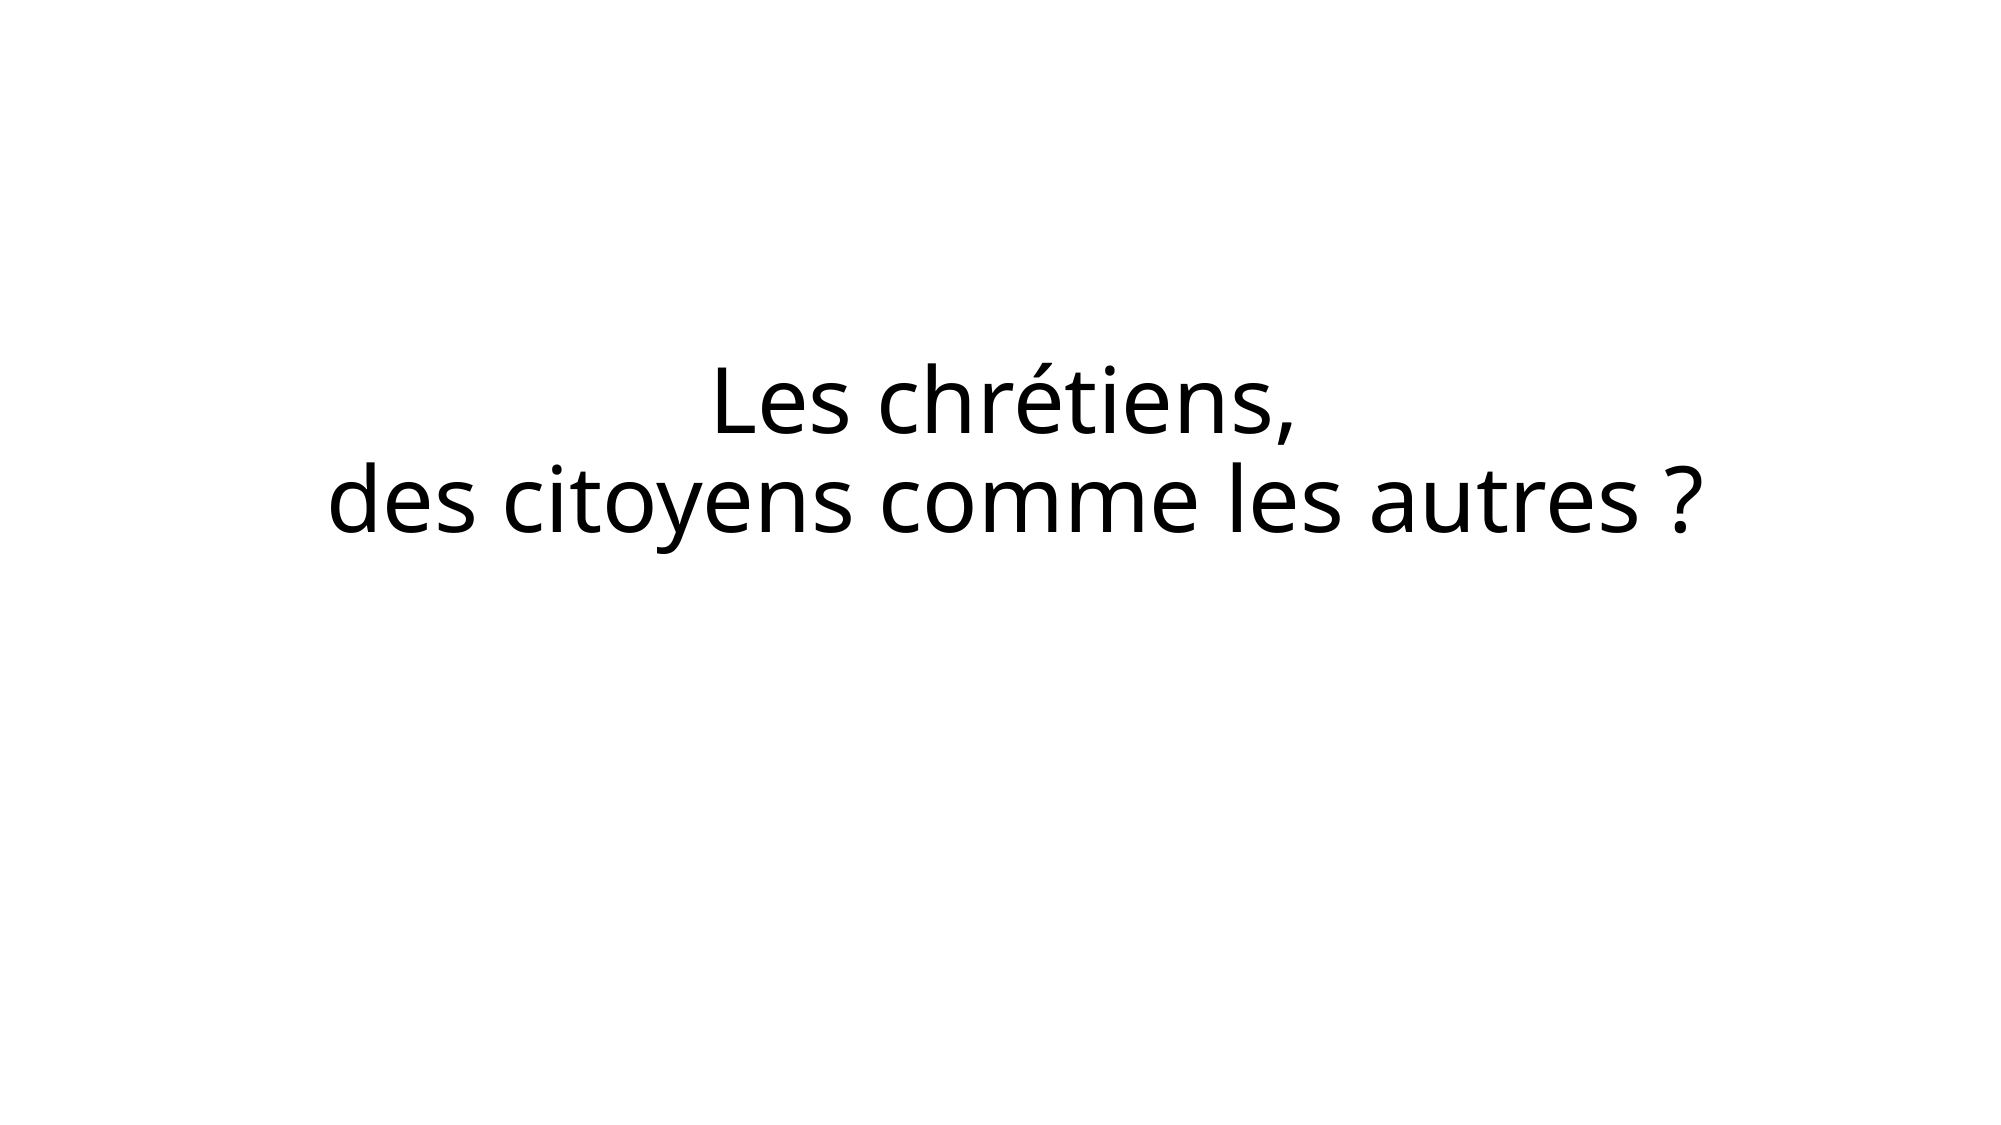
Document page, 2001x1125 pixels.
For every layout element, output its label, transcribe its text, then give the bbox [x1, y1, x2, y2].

title Les chrétiens, des citoyens comme les autres ? [153, 345, 1879, 563]
